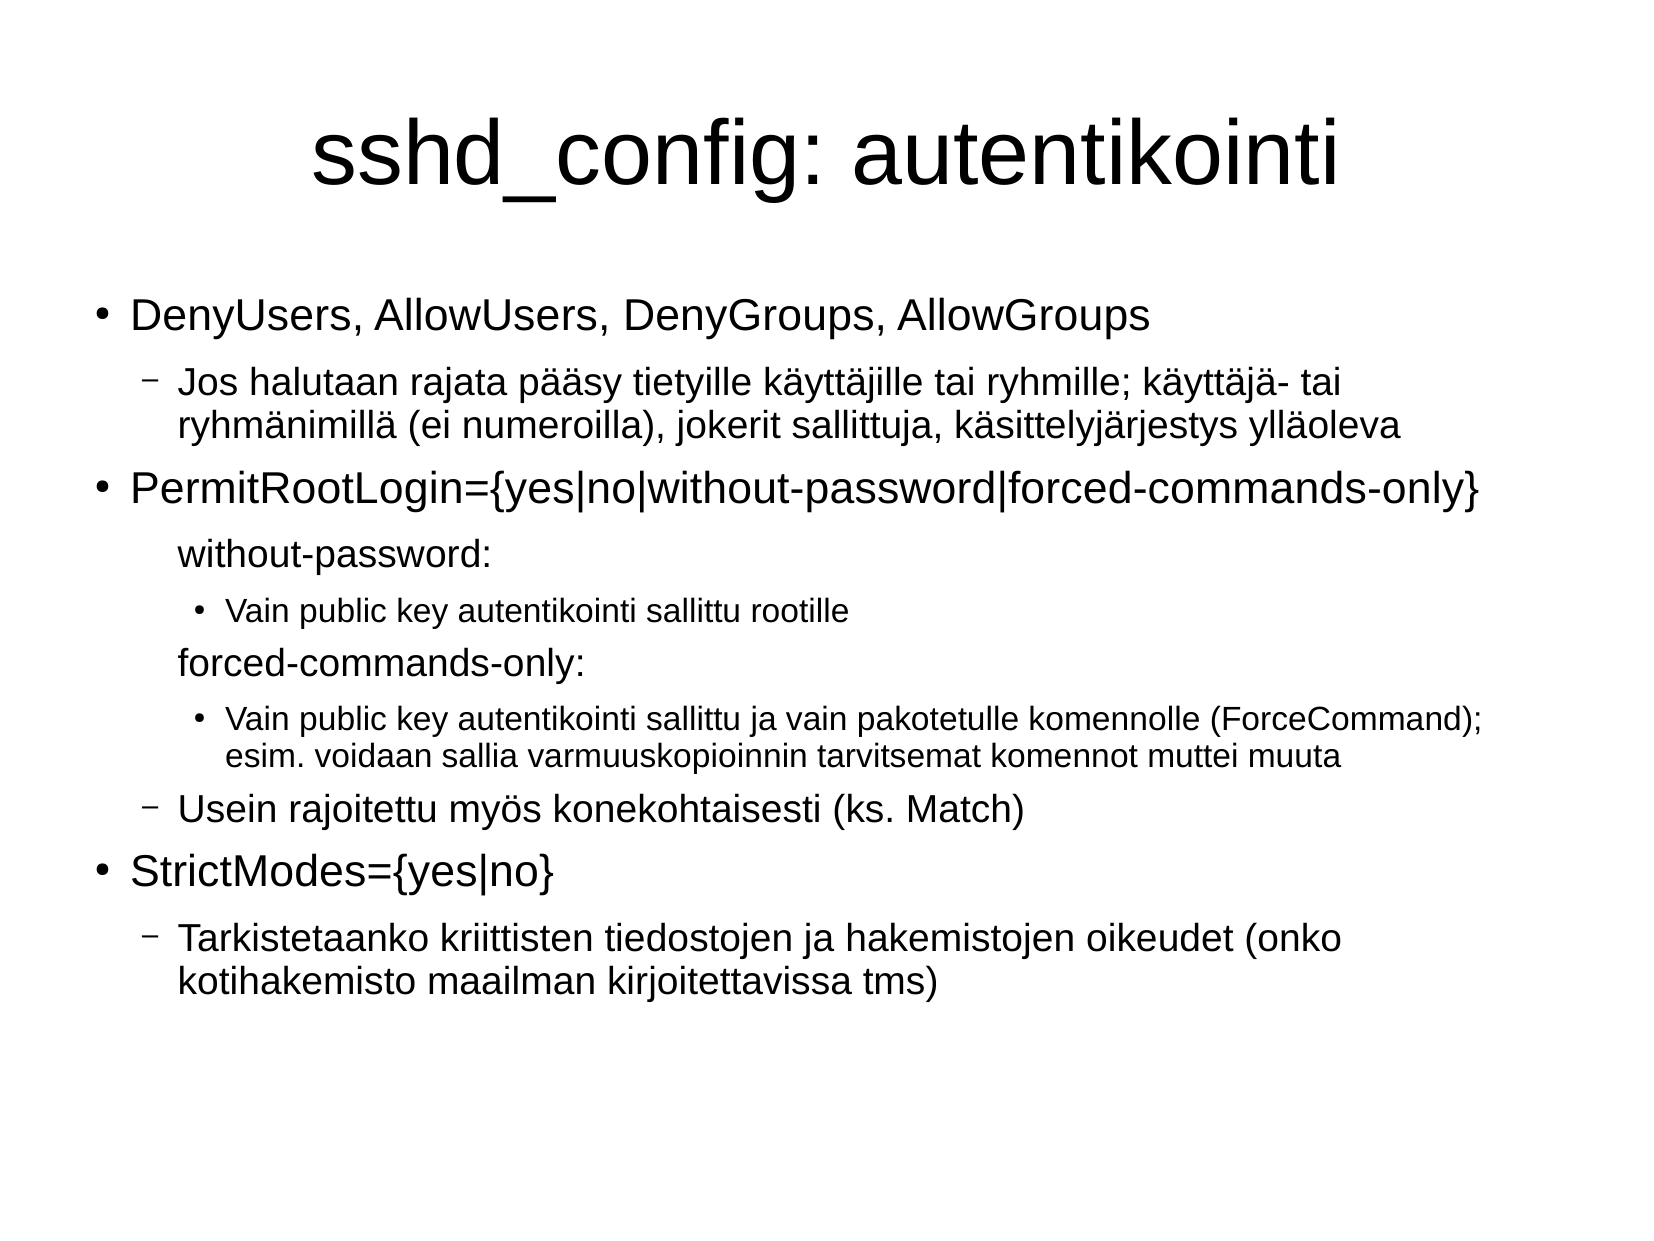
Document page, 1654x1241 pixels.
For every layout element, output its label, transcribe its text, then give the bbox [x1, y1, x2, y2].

list DenyUsers, AllowUsers, DenyGroups, AllowGroups Jos halutaan rajata pääsy tietyille käyttäjille tai ryhmille; käyttäjä- tai ryhmänimillä (ei numeroilla), jokerit sallittuja, käsittelyjärjestys ylläoleva PermitRootLogin={yes|no|without-password|forced-commands-only} without-password: Vain public key autentikointi sallittu rootille forced-commands-only: Vain public key autentikointi sallittu ja vain pakotetulle komennolle (ForceCommand); esim. voidaan sallia varmuuskopioinnin tarvitsemat komennot muttei muuta Usein rajoitettu myös konekohtaisesti (ks. Match) StrictModes={yes|no} Tarkistetaanko kriittisten tiedostojen ja hakemistojen oikeudet (onko kotihakemisto maailman kirjoitettavissa tms) [82, 290, 1571, 1010]
title sshd_config: autentikointi [82, 49, 1571, 257]
